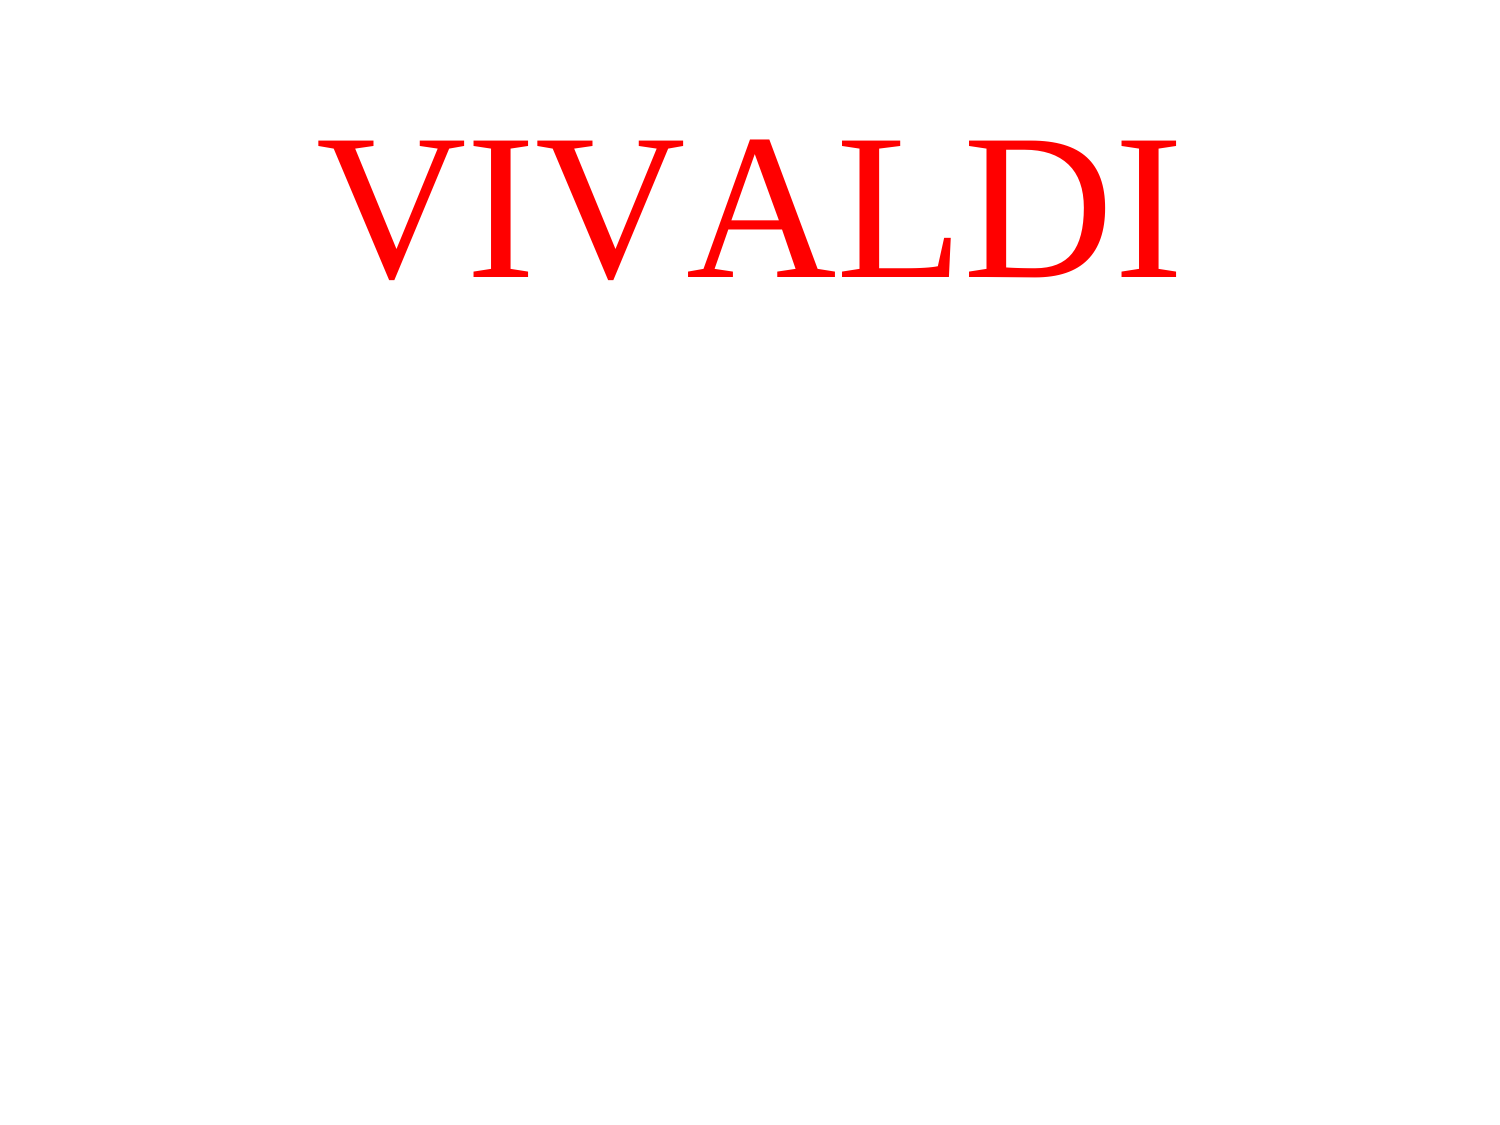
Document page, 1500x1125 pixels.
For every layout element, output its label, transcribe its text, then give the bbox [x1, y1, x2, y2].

title VIVALDI [112, 61, 1388, 327]
